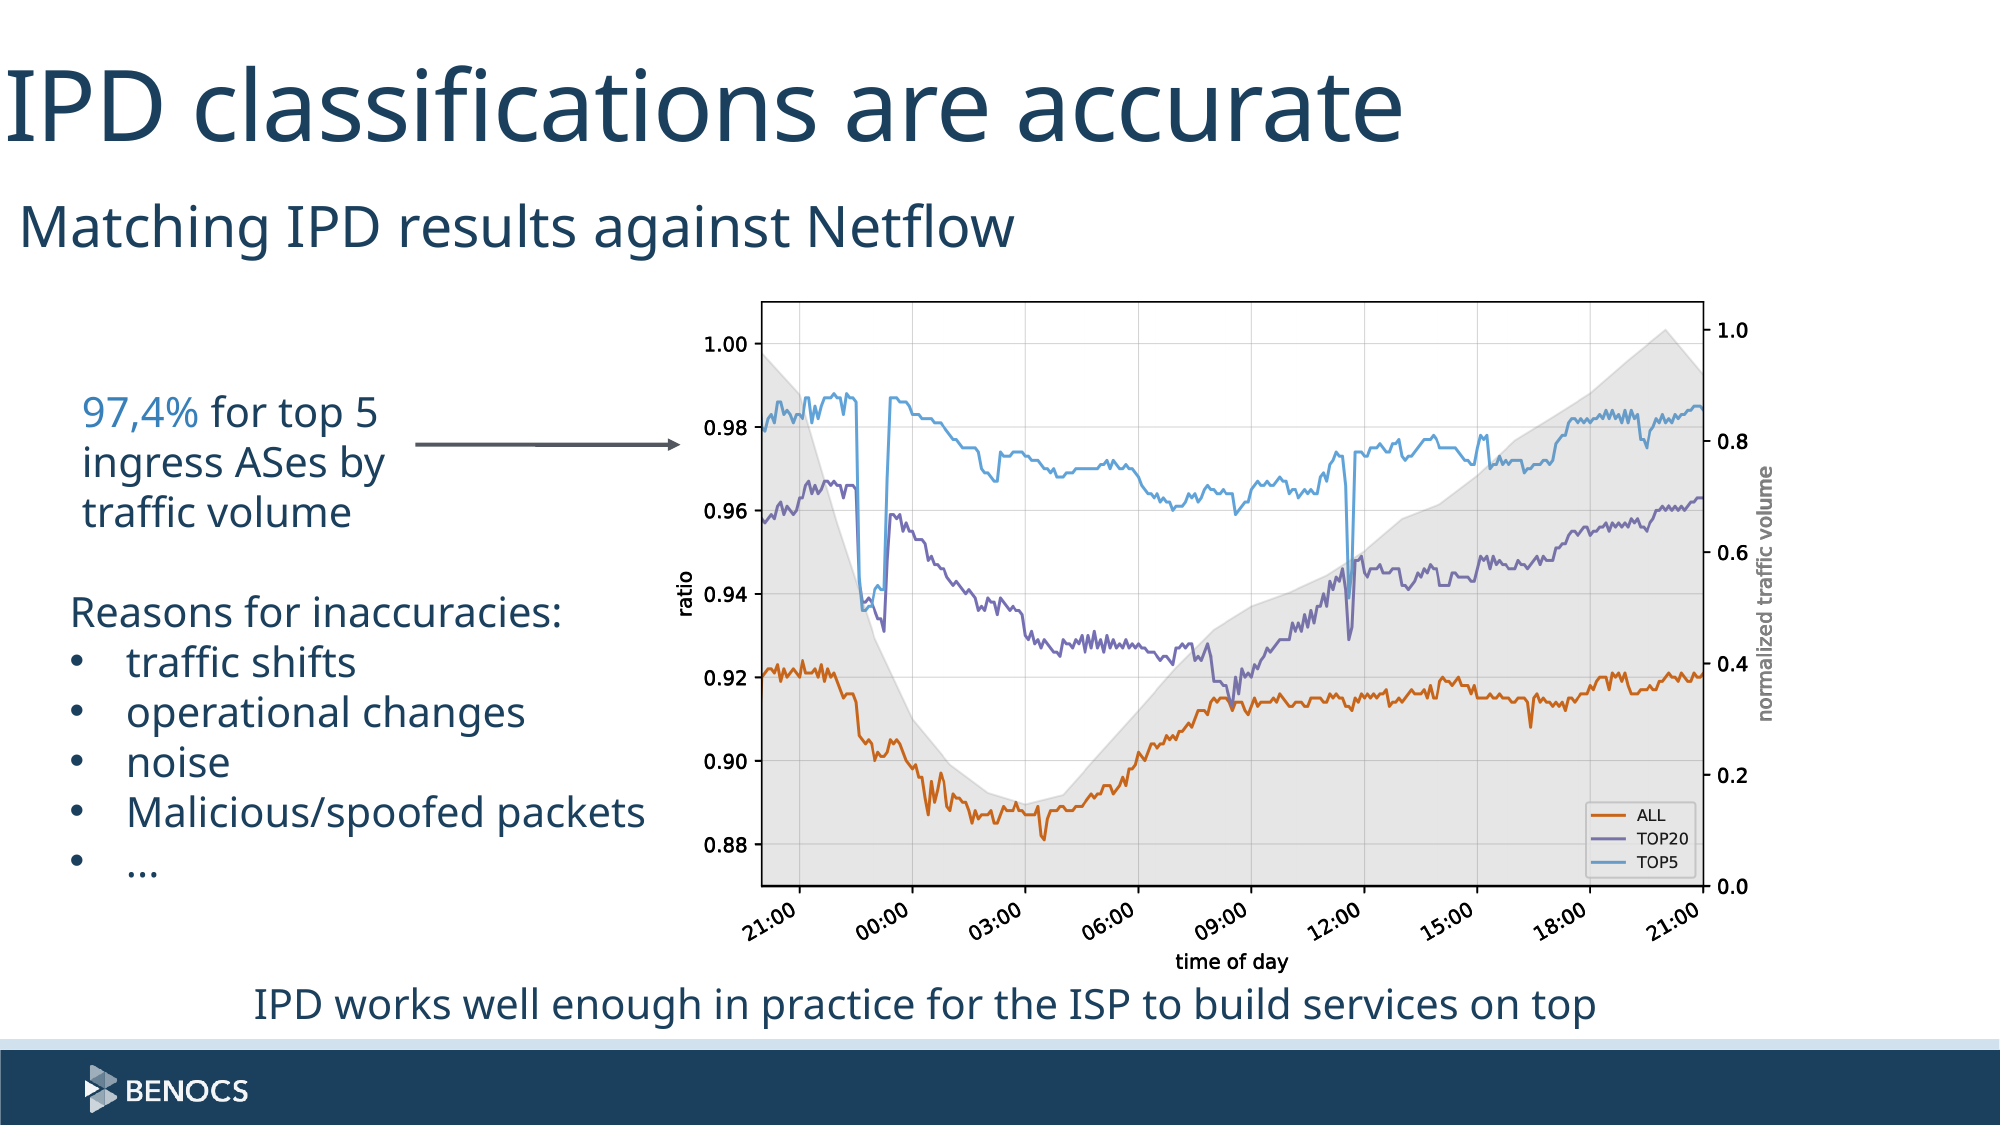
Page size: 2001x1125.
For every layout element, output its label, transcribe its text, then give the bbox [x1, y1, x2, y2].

text_box Reasons for inaccuracies: traffic shifts operational changes noise Malicious/spoofed packets ... [65, 580, 651, 890]
text_box 97,4% for top 5 ingress ASes by traffic volume [77, 381, 390, 541]
text_box IPD works well enough in practice for the ISP to build services on top [249, 973, 1603, 1032]
title IPD classifications are accurate [0, 52, 1803, 191]
picture [84, 1063, 248, 1114]
list Matching IPD results against Netflow [0, 191, 1803, 273]
picture [662, 287, 1790, 987]
